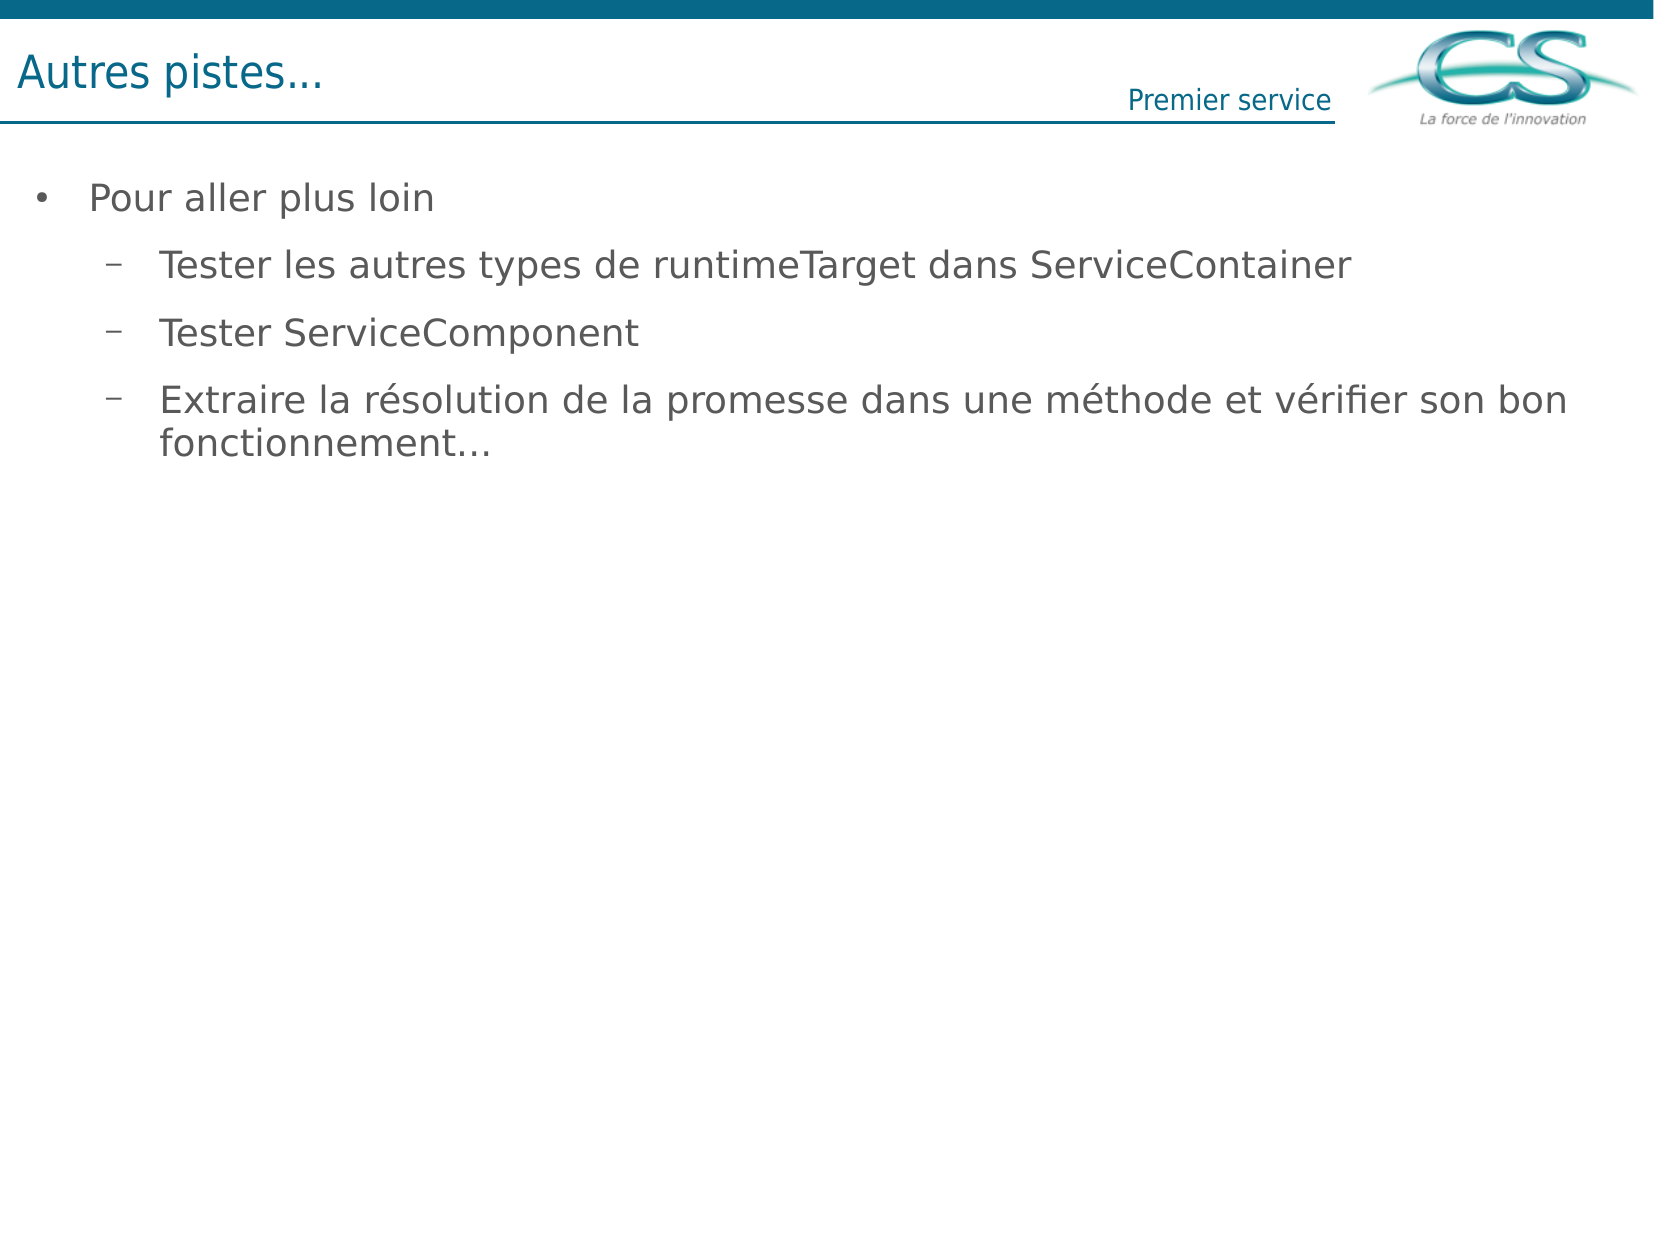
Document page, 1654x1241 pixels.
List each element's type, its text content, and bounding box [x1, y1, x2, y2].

text_box Premier service [1116, 71, 1359, 164]
list Pour aller plus loin Tester les autres types de runtimeTarget dans ServiceContainer Tester ServiceComponent Extraire la résolution de la promesse dans une méthode et vérifier son bon fonctionnement... [17, 177, 1630, 1217]
title Autres pistes... [17, 46, 1368, 106]
picture [1368, 28, 1642, 128]
